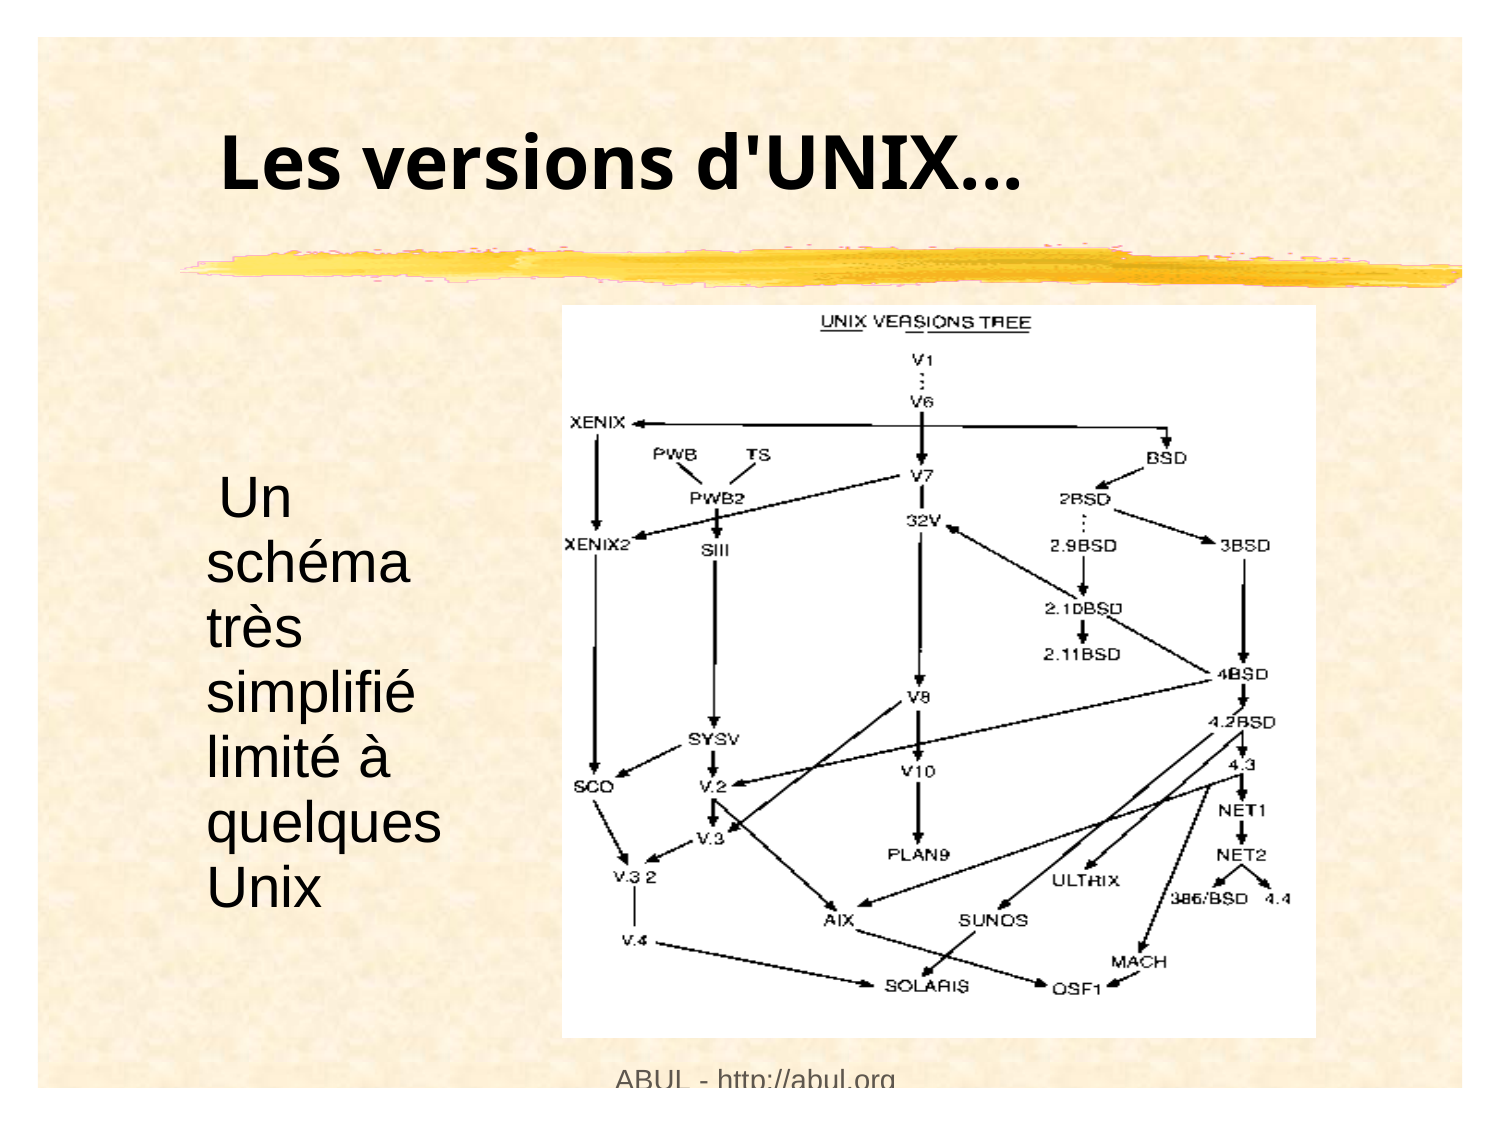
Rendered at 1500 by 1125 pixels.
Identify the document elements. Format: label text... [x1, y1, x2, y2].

picture [618, 1084, 630, 1088]
picture [811, 1076, 818, 1088]
picture [37, 37, 1463, 1088]
picture [639, 1072, 648, 1078]
picture [738, 1076, 743, 1088]
picture [858, 1076, 866, 1088]
title Les versions d'UNIX... [203, 72, 1312, 248]
picture [754, 1076, 761, 1088]
picture [620, 1073, 627, 1082]
picture [639, 1081, 649, 1088]
picture [883, 1076, 891, 1088]
text_box Un schéma très simplifié limité à quelques Unix [191, 457, 506, 981]
picture [794, 1082, 801, 1088]
picture [722, 1076, 729, 1088]
